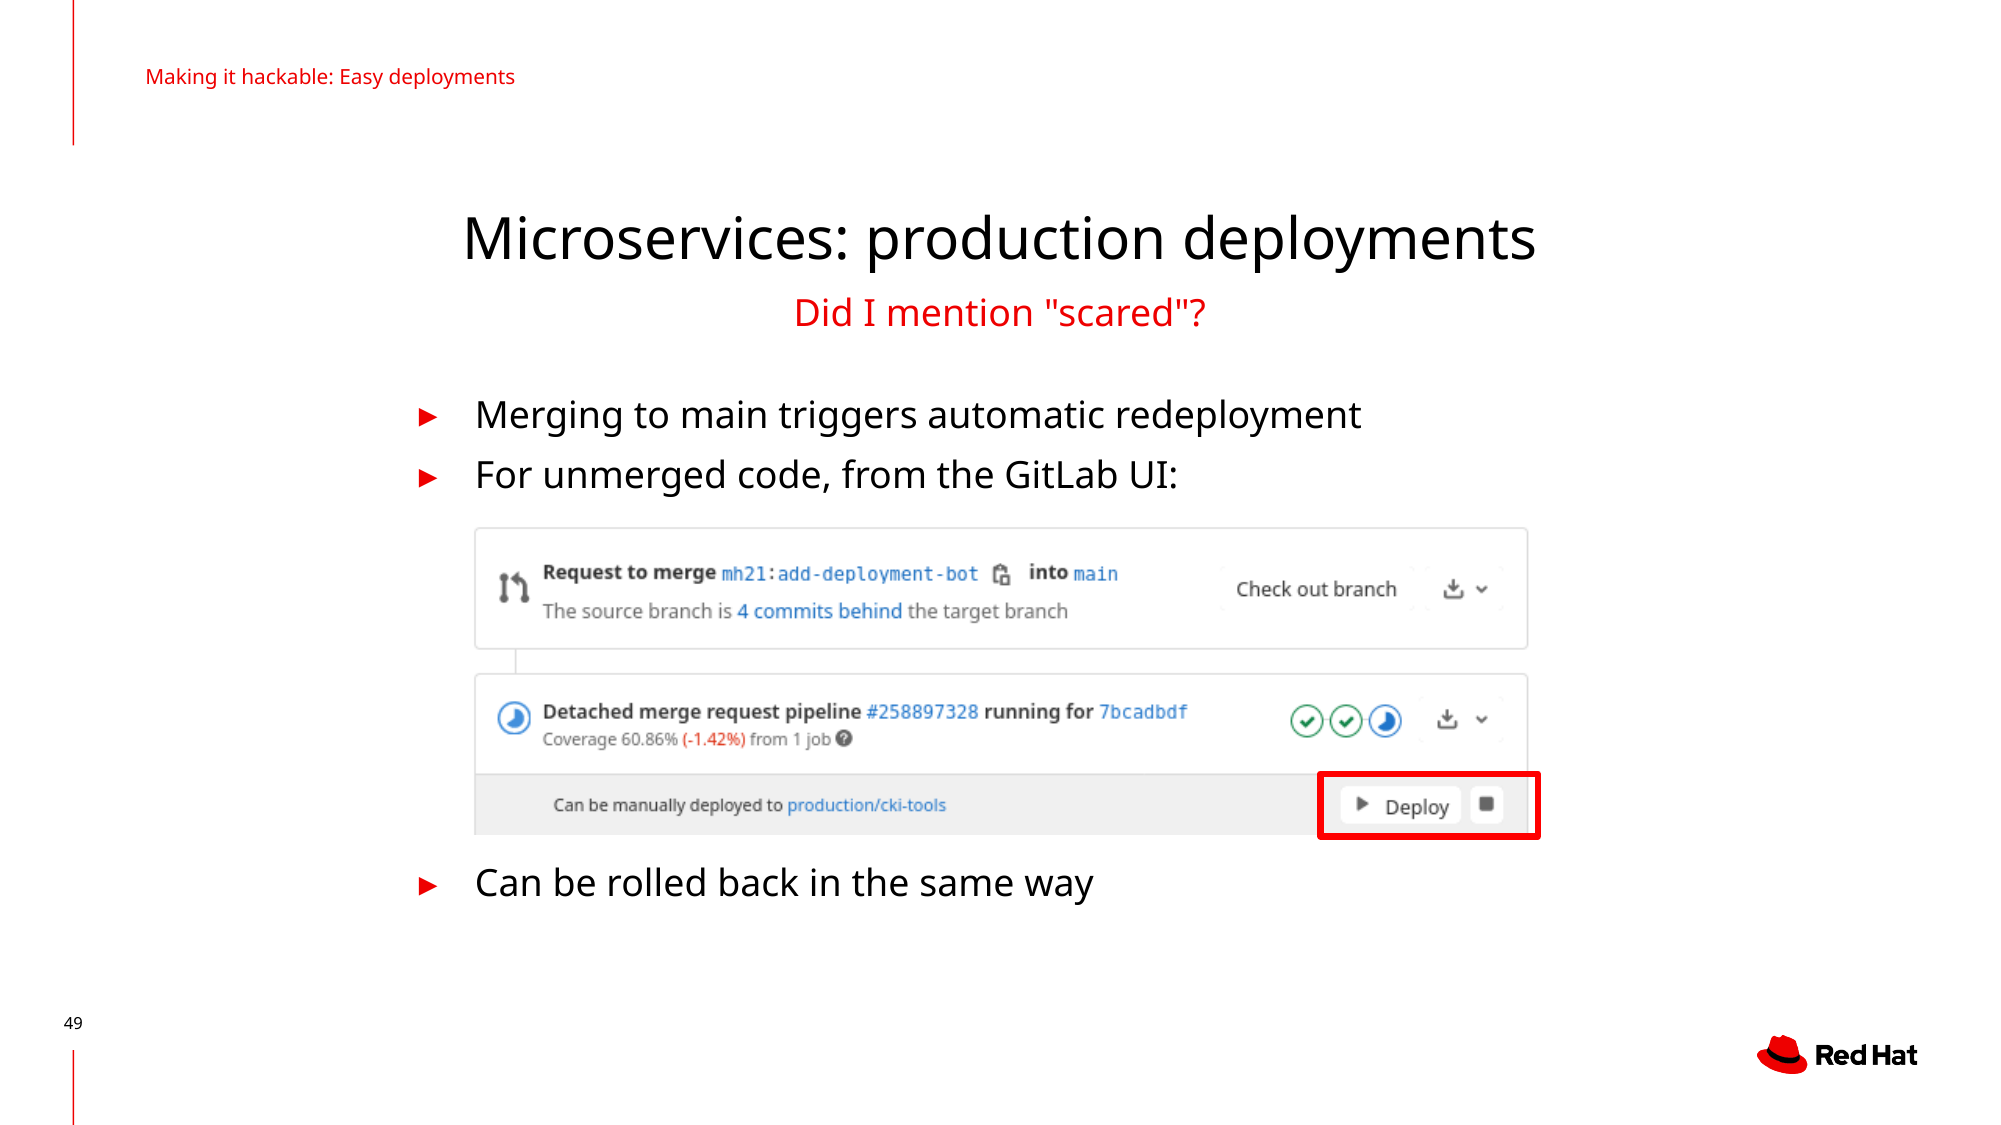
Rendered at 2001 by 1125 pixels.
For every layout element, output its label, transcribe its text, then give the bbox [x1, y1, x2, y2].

picture [1324, 777, 1535, 833]
picture [1757, 1035, 1918, 1074]
subtitle Did I mention "scared"? [145, 271, 1855, 320]
title Microservices: production deployments [145, 180, 1855, 271]
subtitle Making it hackable: Easy deployments [73, 9, 919, 143]
slide_number <number> [13, 1012, 134, 1036]
list Merging to main triggers automatic redeployment For unmerged code, from the GitLab UI: Can be rolled back in the same way [399, 375, 1600, 975]
picture [462, 515, 1538, 835]
